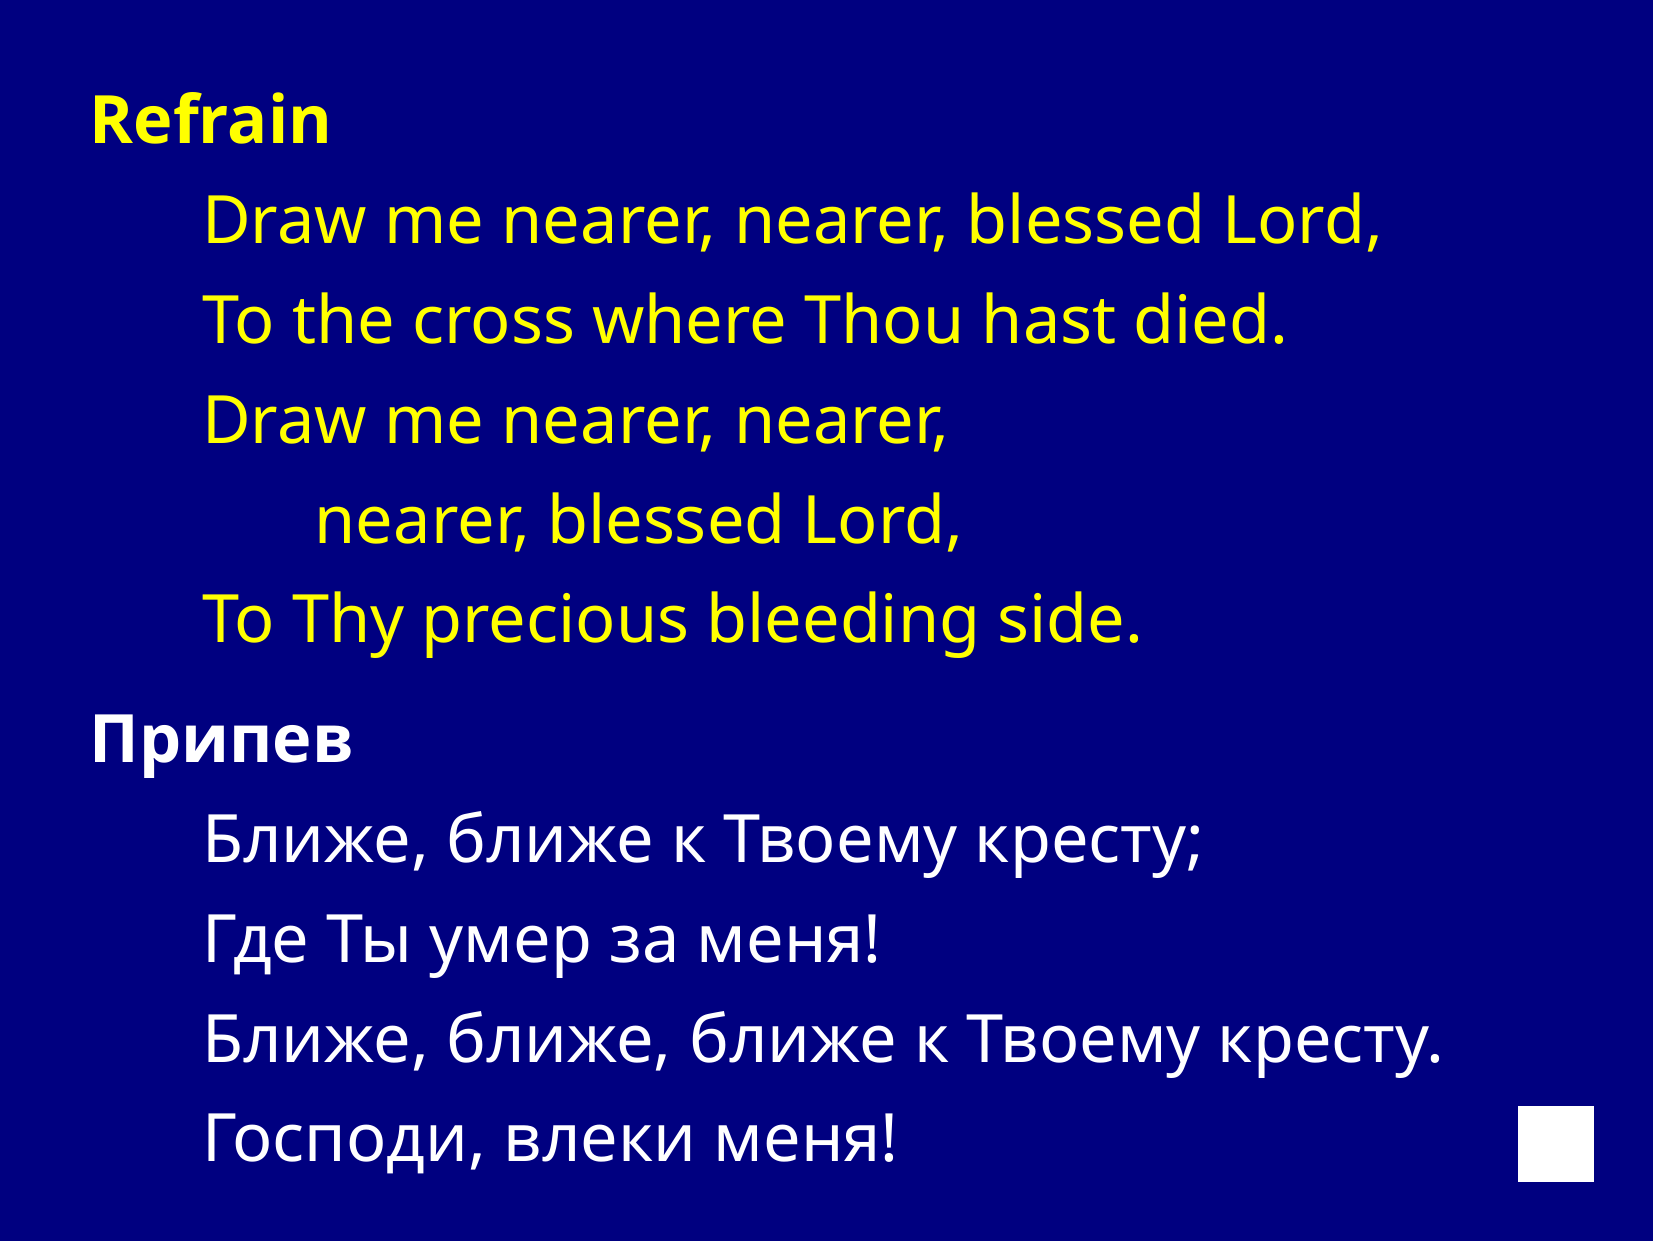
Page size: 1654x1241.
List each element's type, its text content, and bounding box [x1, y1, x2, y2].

text_box [1518, 1163, 1594, 1182]
text_box Refrain Draw me nearer, nearer, blessed Lord, To the cross where Thou hast died. Draw me nearer, nearer, nearer, blessed Lord, To Thy precious bleeding side. [75, 56, 1653, 638]
text_box Припев Ближе, ближе к Твоему кресту; Где Ты умер за меня! Ближе, ближе, ближе к Твоему кресту. Господи, влеки меня! [75, 675, 1653, 1163]
